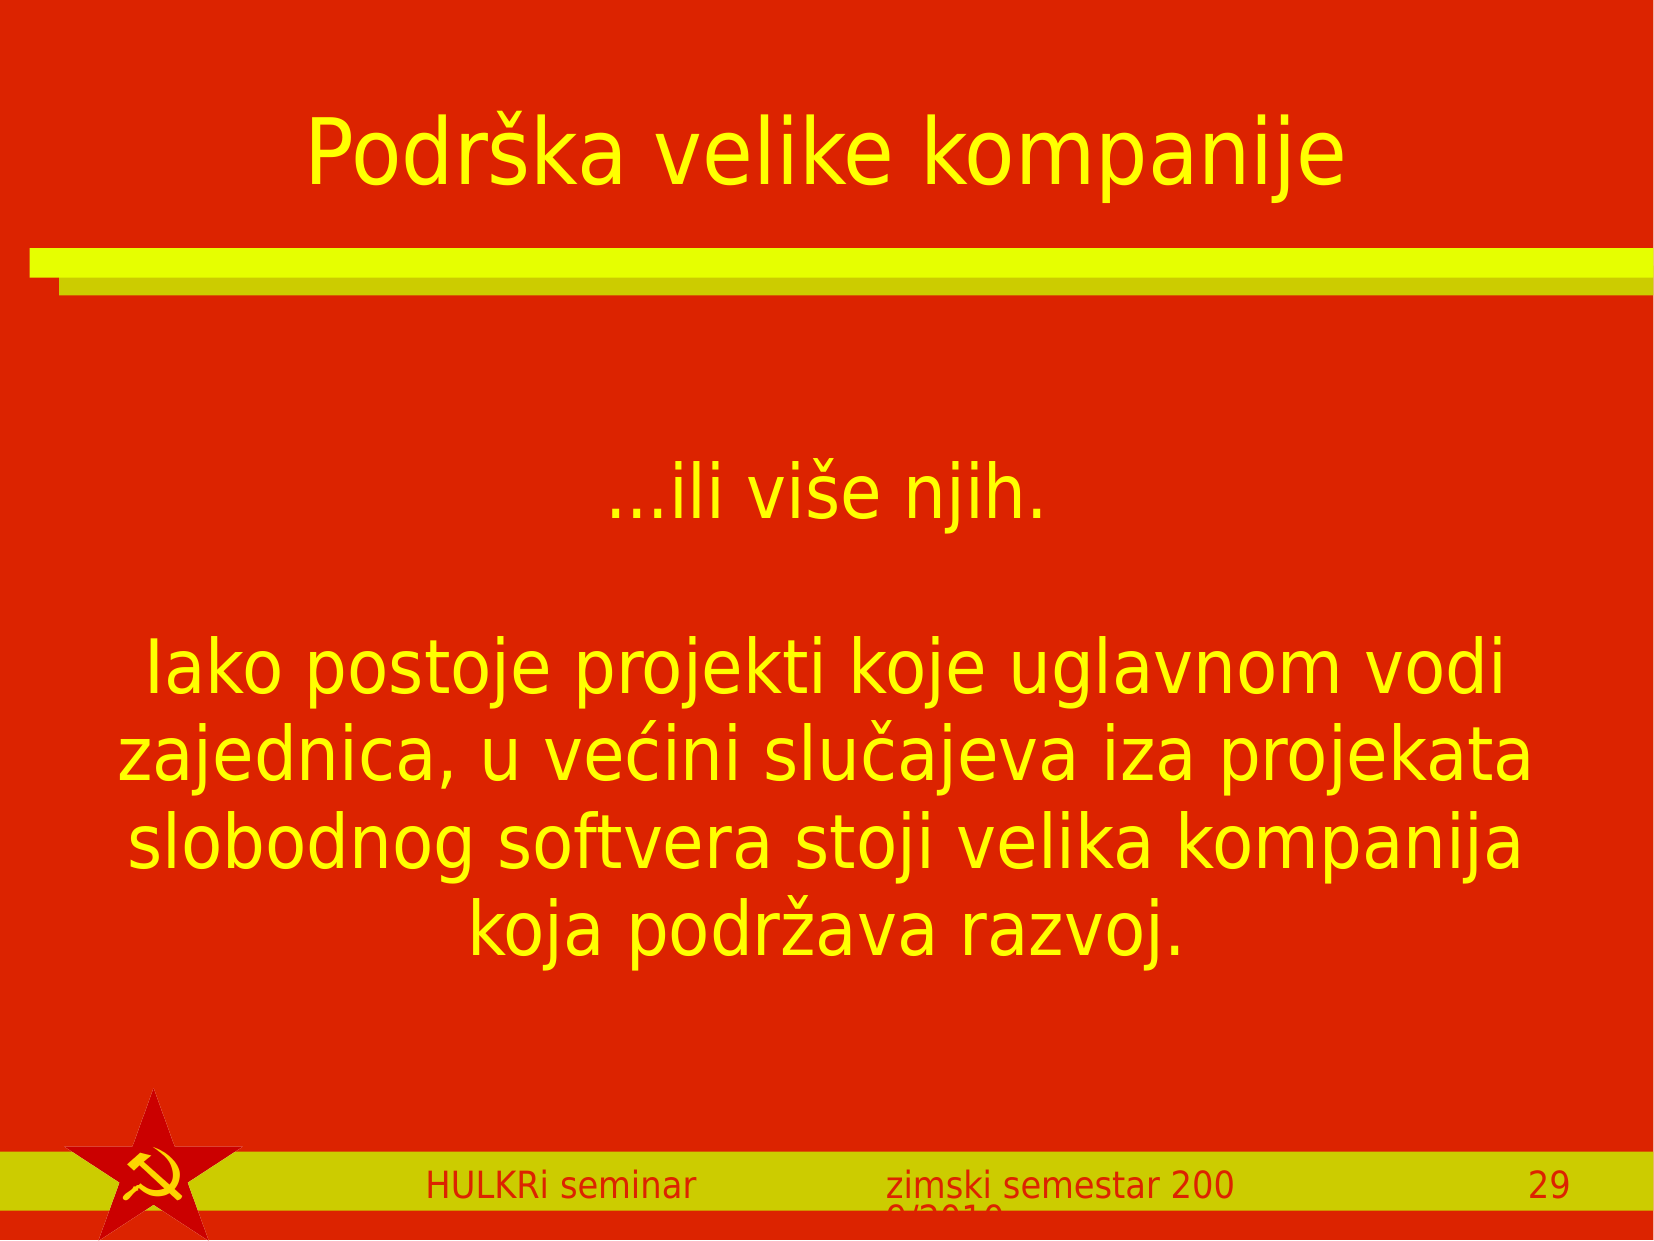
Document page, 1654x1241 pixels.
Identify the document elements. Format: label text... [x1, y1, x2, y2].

picture [64, 1088, 243, 1241]
title Podrška velike kompanije [82, 49, 1571, 257]
subtitle ...ili više njih. Iako postoje projekti koje uglavnom vodi zajednica, u većini slučajeva iza projekata slobodnog softvera stoji velika kompanija koja podržava razvoj. [82, 309, 1571, 1114]
